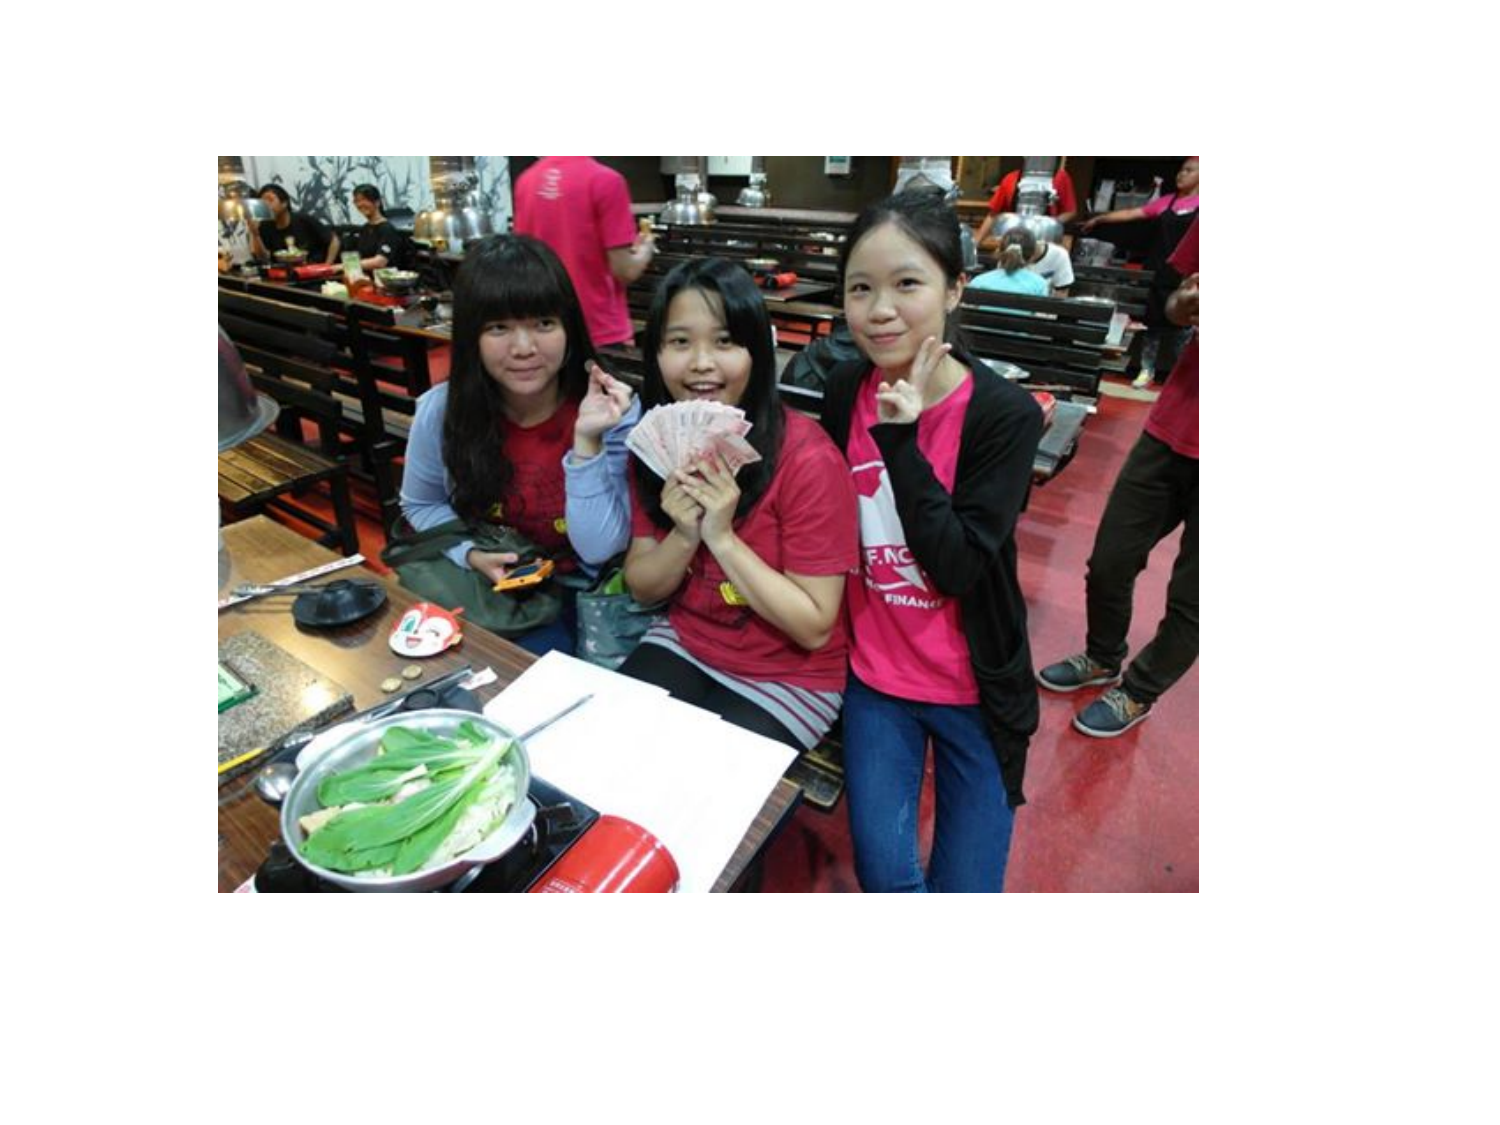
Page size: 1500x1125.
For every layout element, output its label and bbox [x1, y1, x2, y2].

picture [218, 156, 1199, 893]
